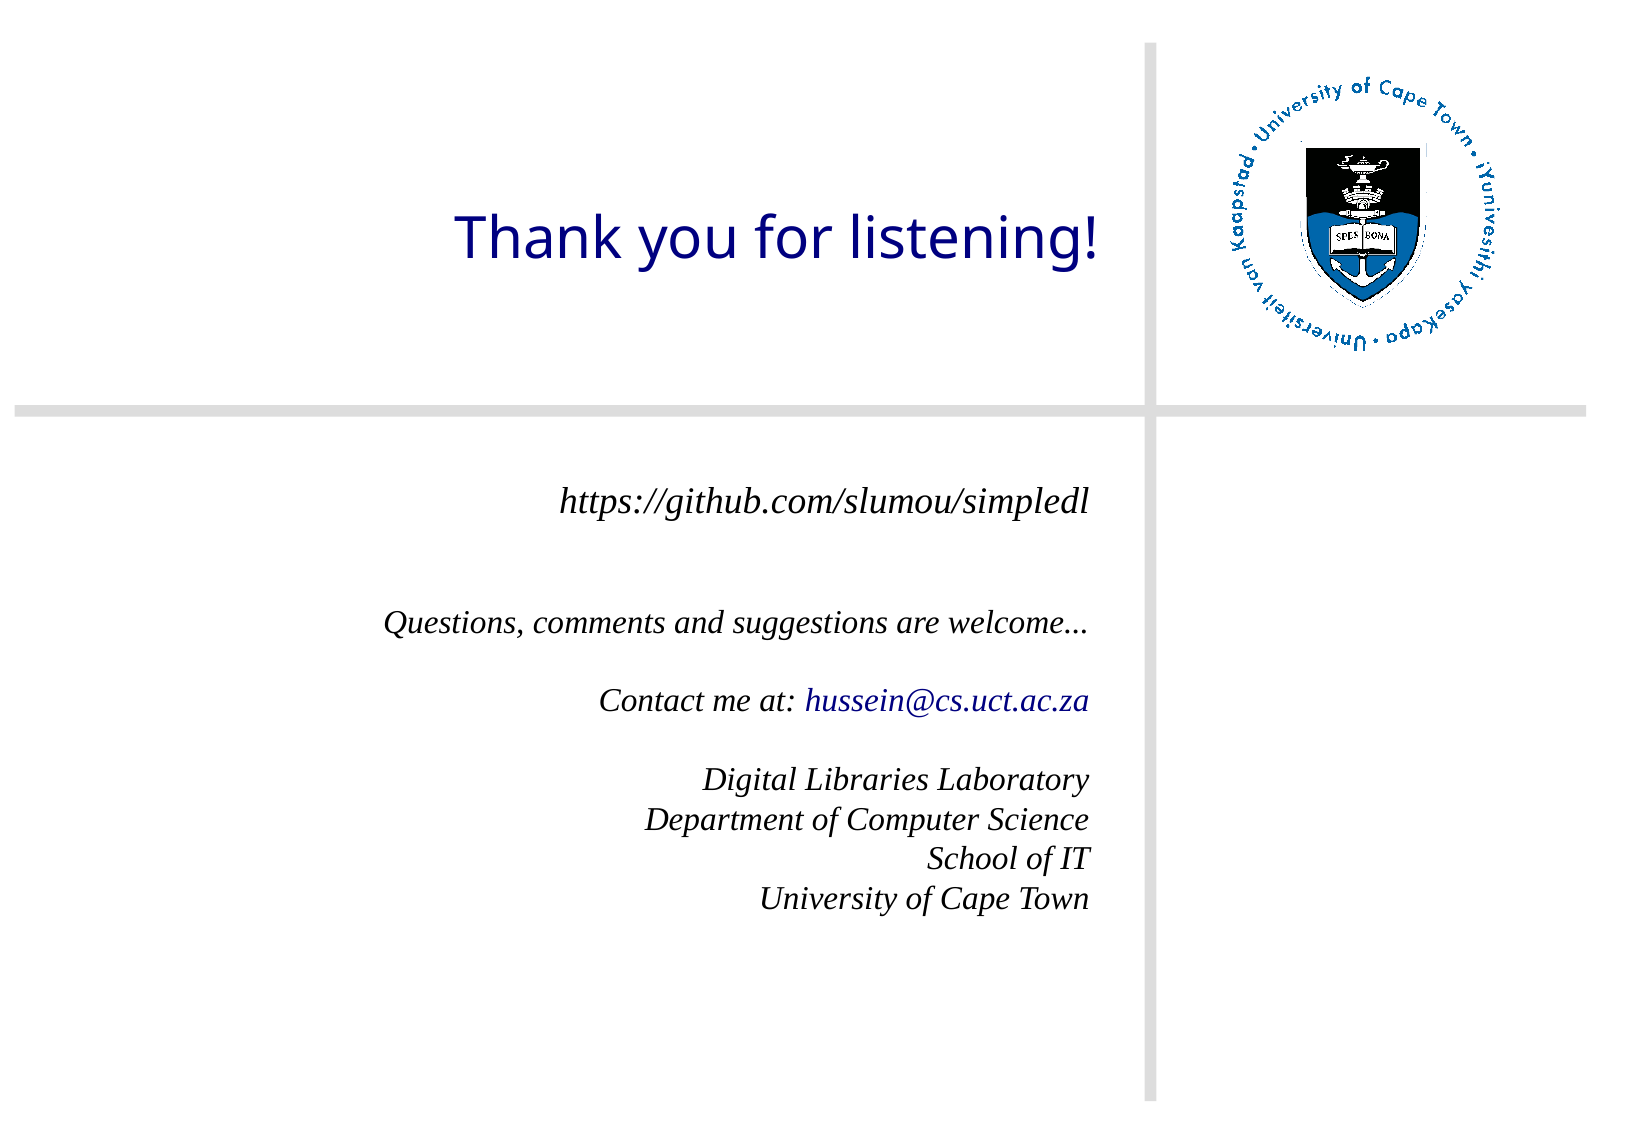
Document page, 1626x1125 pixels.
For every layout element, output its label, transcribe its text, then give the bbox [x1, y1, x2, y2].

title Thank you for listening! [55, 104, 1100, 367]
text_box https://github.com/slumou/simpledl Questions, comments and suggestions are welcome... Contact me at: hussein@cs.uct.ac.za Digital Libraries Laboratory Department of Computer Science School of IT University of Cape Town [58, 479, 1105, 1069]
picture [1169, 42, 1535, 386]
